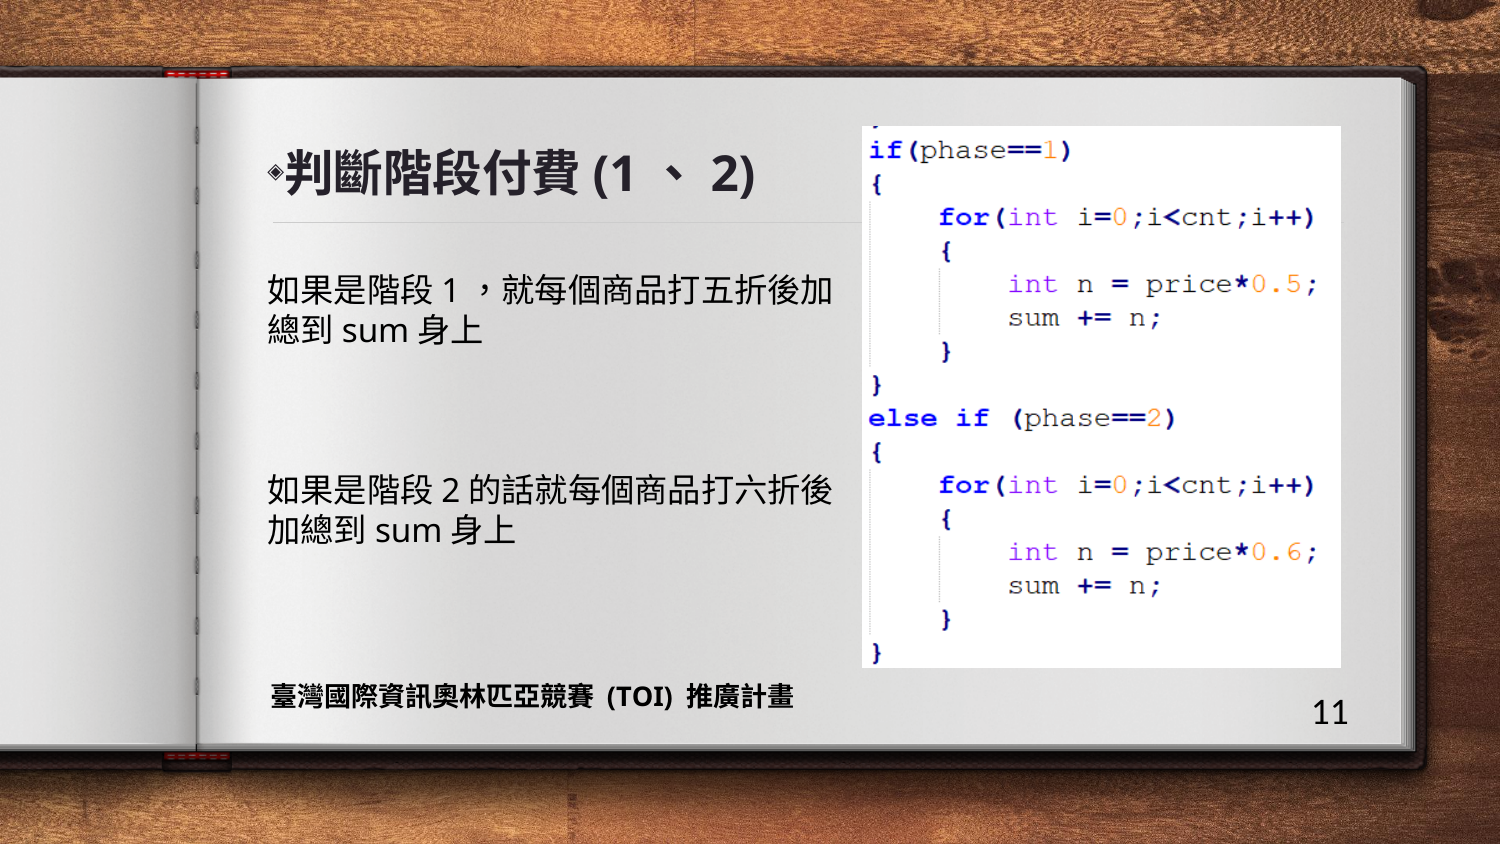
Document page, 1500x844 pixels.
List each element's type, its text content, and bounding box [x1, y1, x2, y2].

picture [862, 126, 1341, 668]
text_box 10 [1295, 672, 1386, 737]
list 判斷階段付費(1、2) [252, 126, 862, 216]
text_box 如果是階段1，就每個商品打五折後加總到sum身上 如果是階段2的話就每個商品打六折後加總到sum身上 [252, 222, 850, 561]
